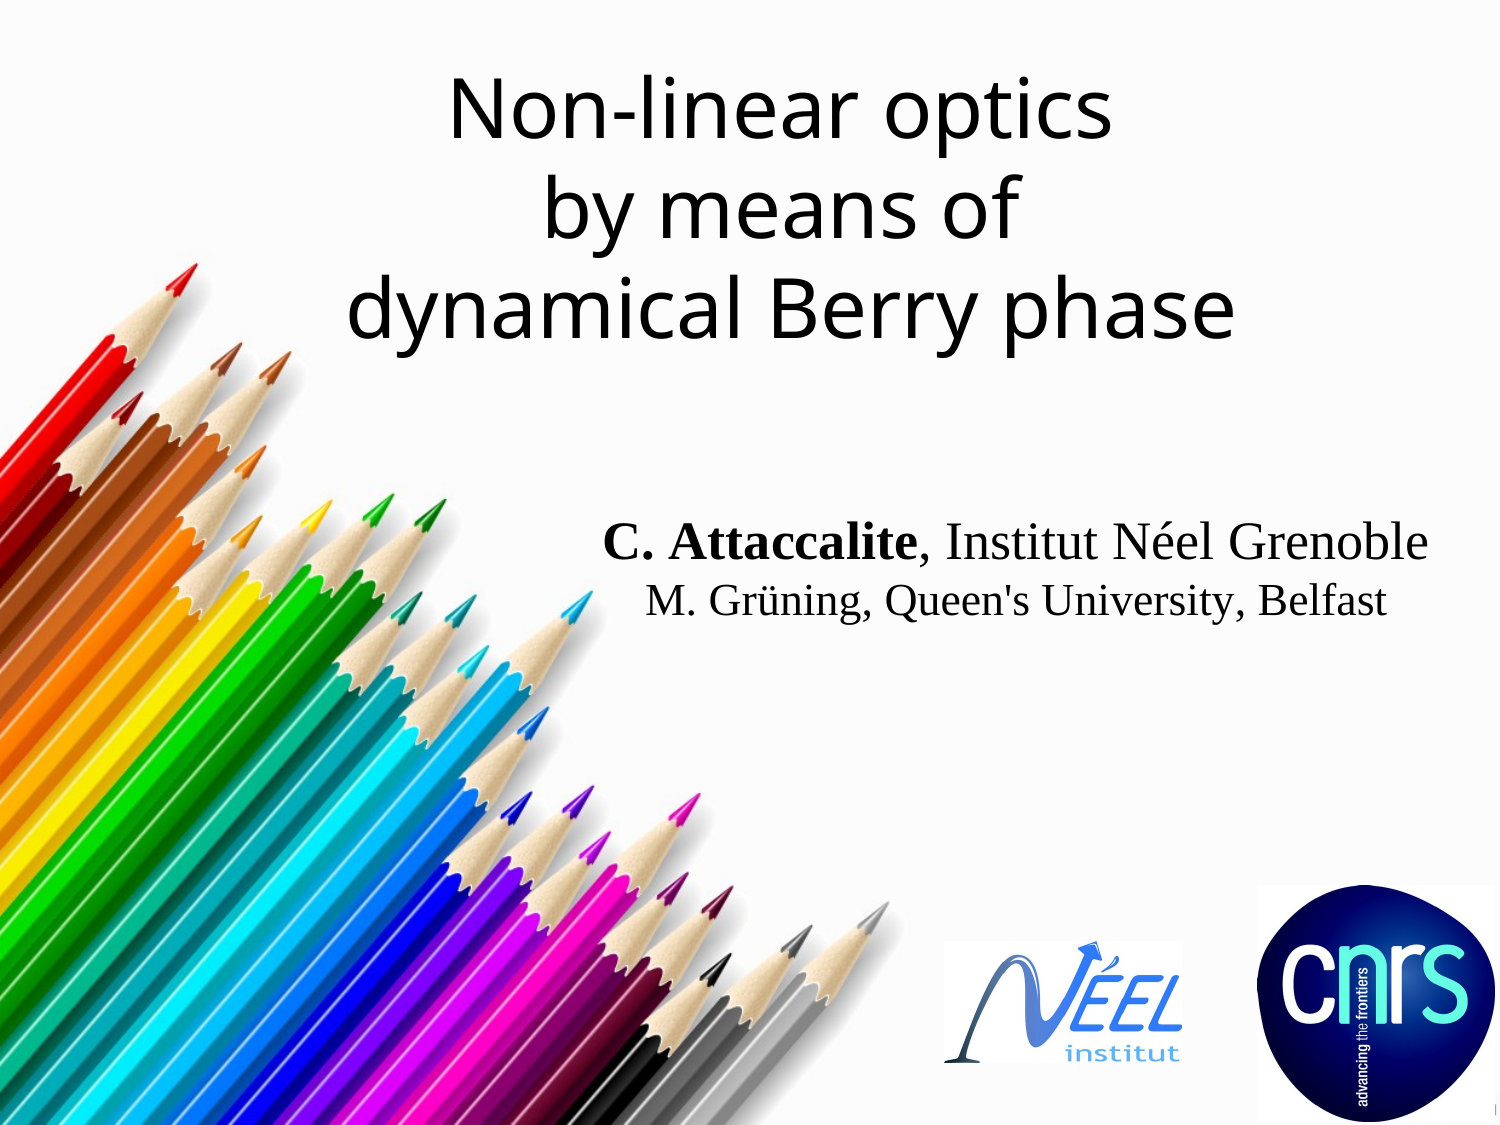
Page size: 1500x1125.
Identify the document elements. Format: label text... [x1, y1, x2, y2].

subtitle C. Attaccalite, Institut Néel Grenoble M. Grüning, Queen's University, Belfast [520, 421, 1500, 709]
picture [0, 0, 1500, 1125]
title Non-linear optics by means of dynamical Berry phase [154, 47, 1430, 363]
picture [161, 708, 1500, 1125]
